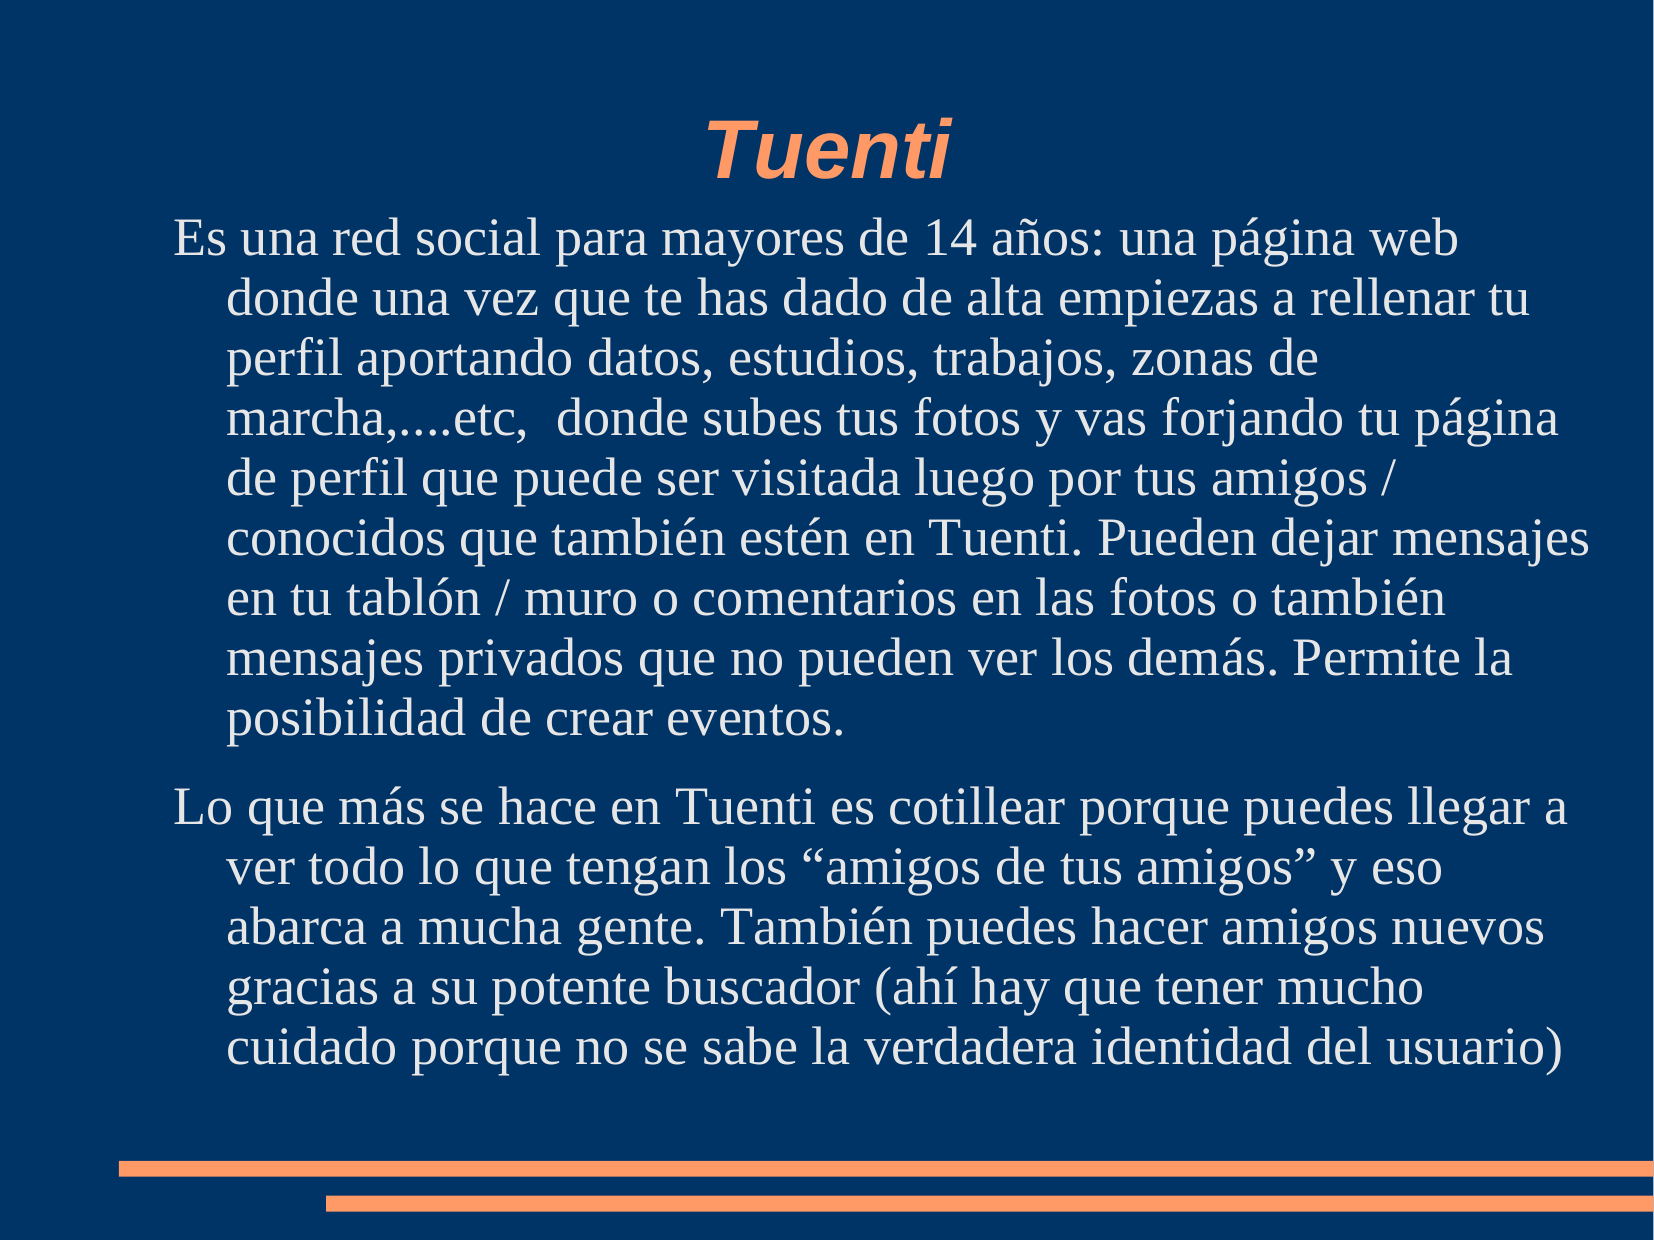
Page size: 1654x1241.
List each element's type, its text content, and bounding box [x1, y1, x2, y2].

title Tuenti [121, 53, 1534, 246]
list Es una red social para mayores de 14 años: una página web donde una vez que te has dado de alta empiezas a rellenar tu perfil aportando datos, estudios, trabajos, zonas de marcha,....etc, donde subes tus fotos y vas forjando tu página de perfil que puede ser visitada luego por tus amigos / conocidos que también estén en Tuenti. Pueden dejar mensajes en tu tablón / muro o comentarios en las fotos o también mensajes privados que no pueden ver los demás. Permite la posibilidad de crear eventos. Lo que más se hace en Tuenti es cotillear porque puedes llegar a ver todo lo que tengan los “amigos de tus amigos” y eso abarca a mucha gente. También puedes hacer amigos nuevos gracias a su potente buscador (ahí hay que tener mucho cuidado porque no se sabe la verdadera identidad del usuario) [155, 206, 1595, 1154]
